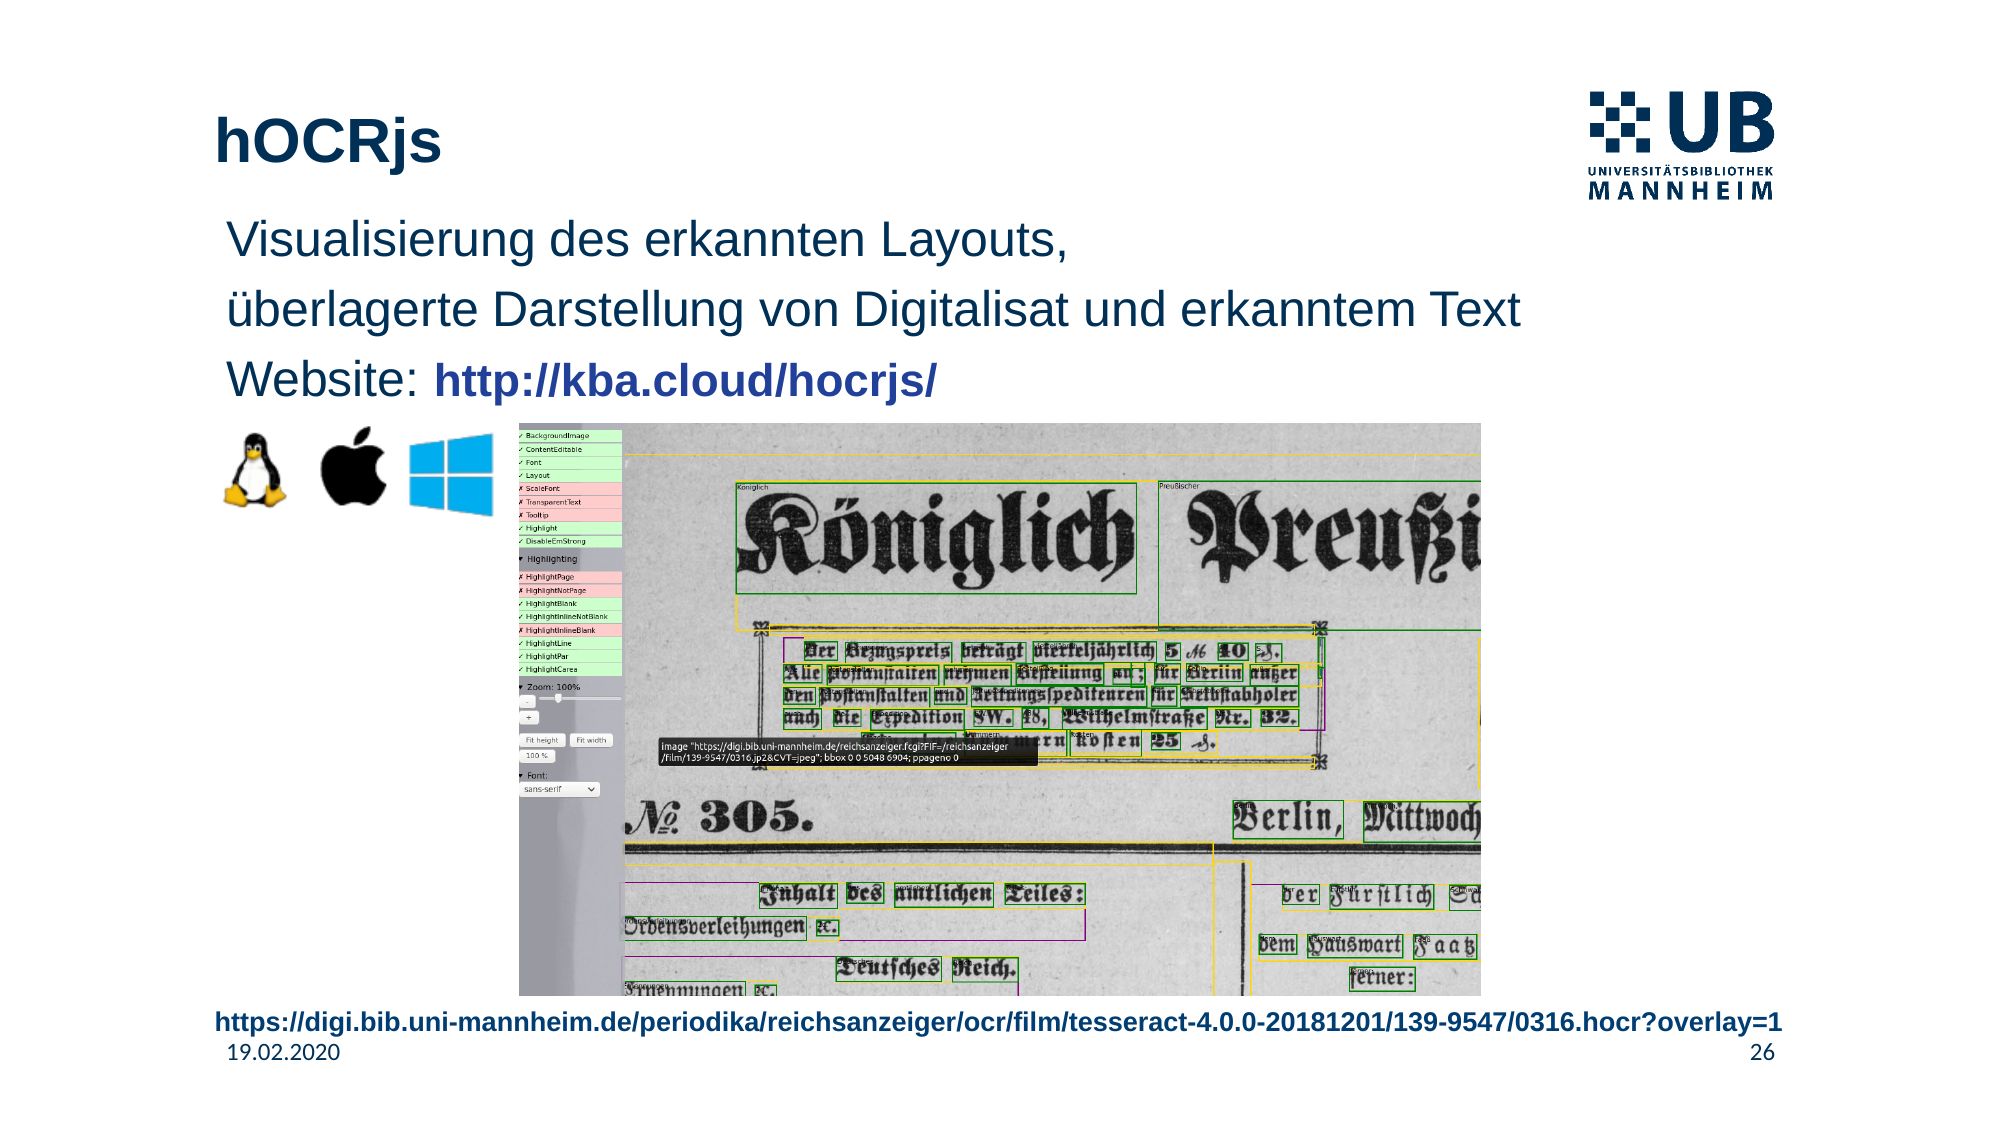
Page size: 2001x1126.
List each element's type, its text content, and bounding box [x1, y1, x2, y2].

title hOCRjs [214, 100, 1603, 225]
picture [214, 427, 304, 520]
picture [1582, 85, 1779, 204]
picture [519, 423, 1481, 996]
picture [316, 425, 516, 526]
list Visualisierung des erkannten Layouts, überlagerte Darstellung von Digitalisat und erkanntem Text Website: http://kba.cloud/hocrjs/ [226, 206, 1774, 922]
text_box https://digi.bib.uni-mannheim.de/periodika/reichsanzeiger/ocr/film/tesseract-4.0.0-20181201/139-9547/0316.hocr?overlay=1 [194, 999, 1802, 1126]
